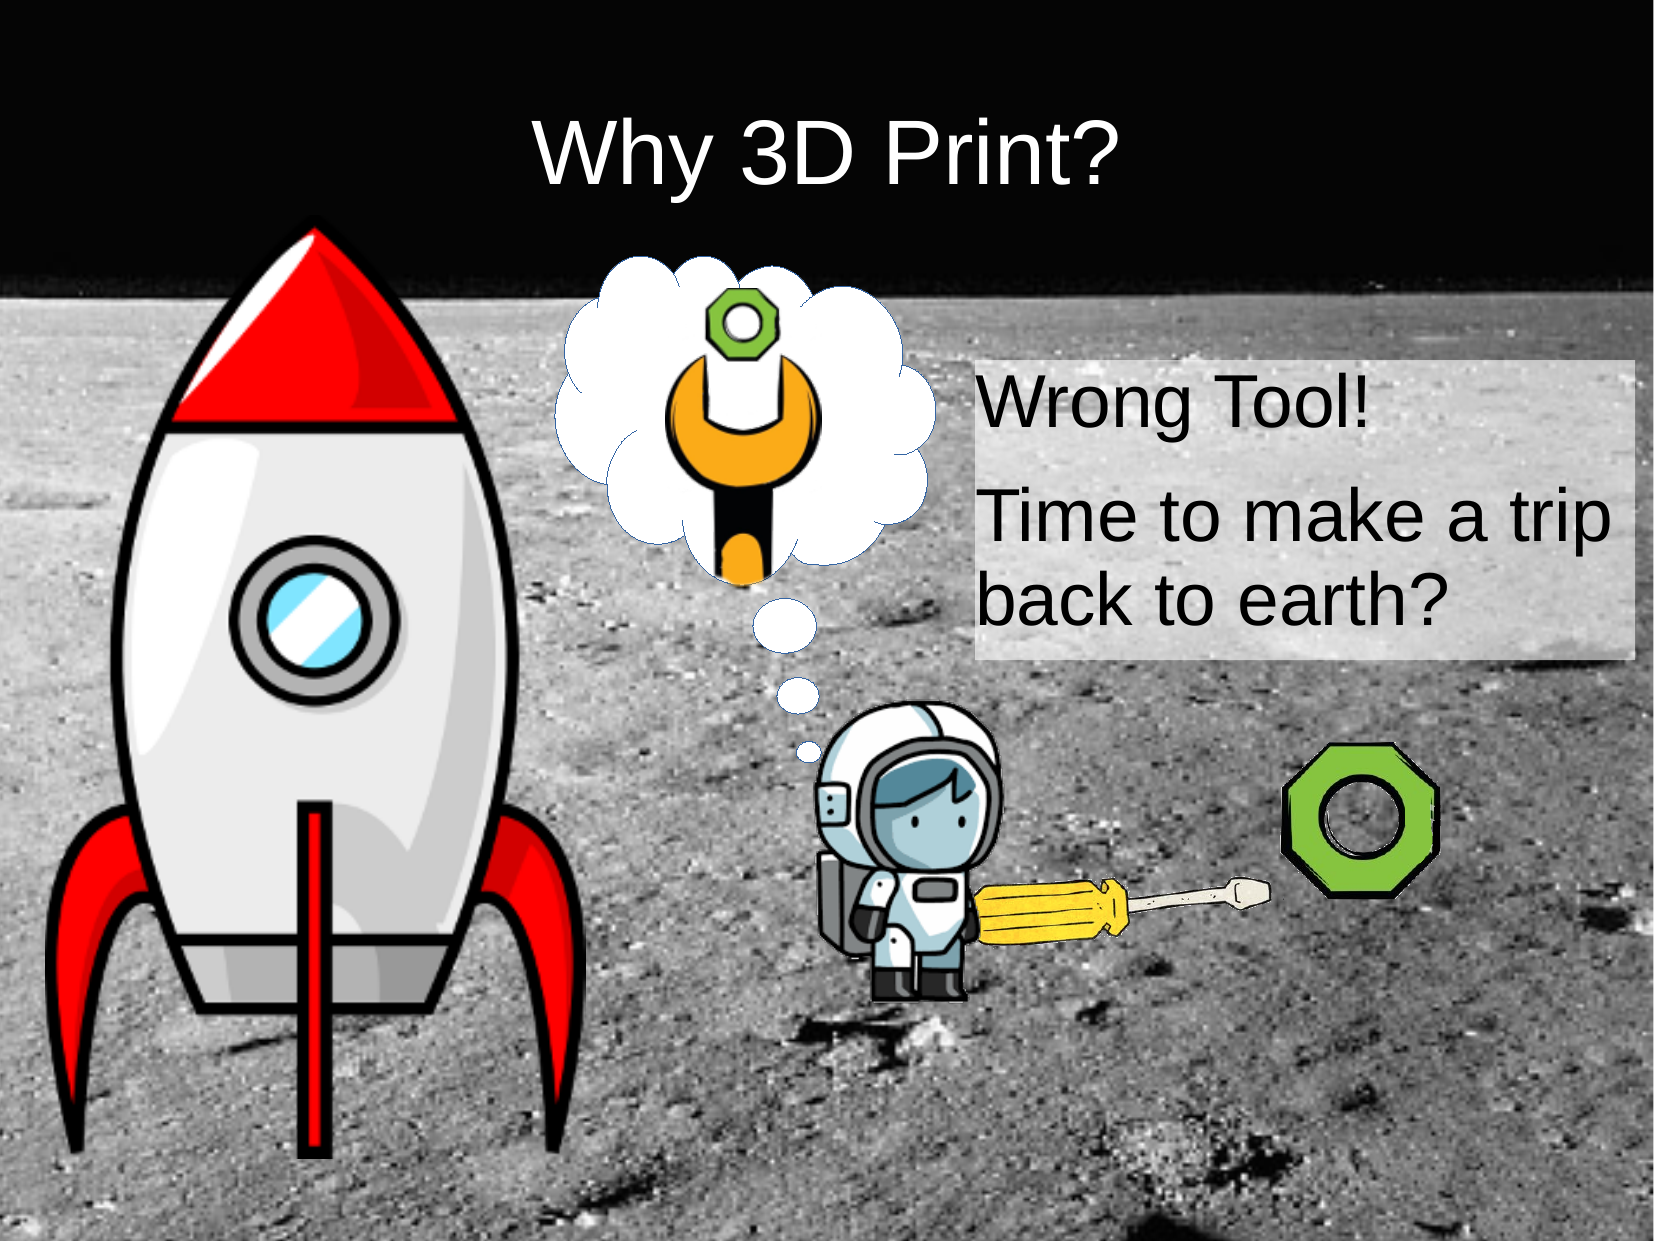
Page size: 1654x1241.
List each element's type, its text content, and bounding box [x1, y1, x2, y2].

text_box [586, 256, 809, 545]
picture [0, 0, 1654, 1241]
text_box [776, 677, 820, 715]
text_box [822, 286, 936, 566]
list Wrong Tool! Time to make a trip back to earth? [975, 360, 1636, 661]
text_box [796, 741, 822, 763]
title Why 3D Print? [82, 49, 1571, 257]
text_box [752, 598, 817, 654]
